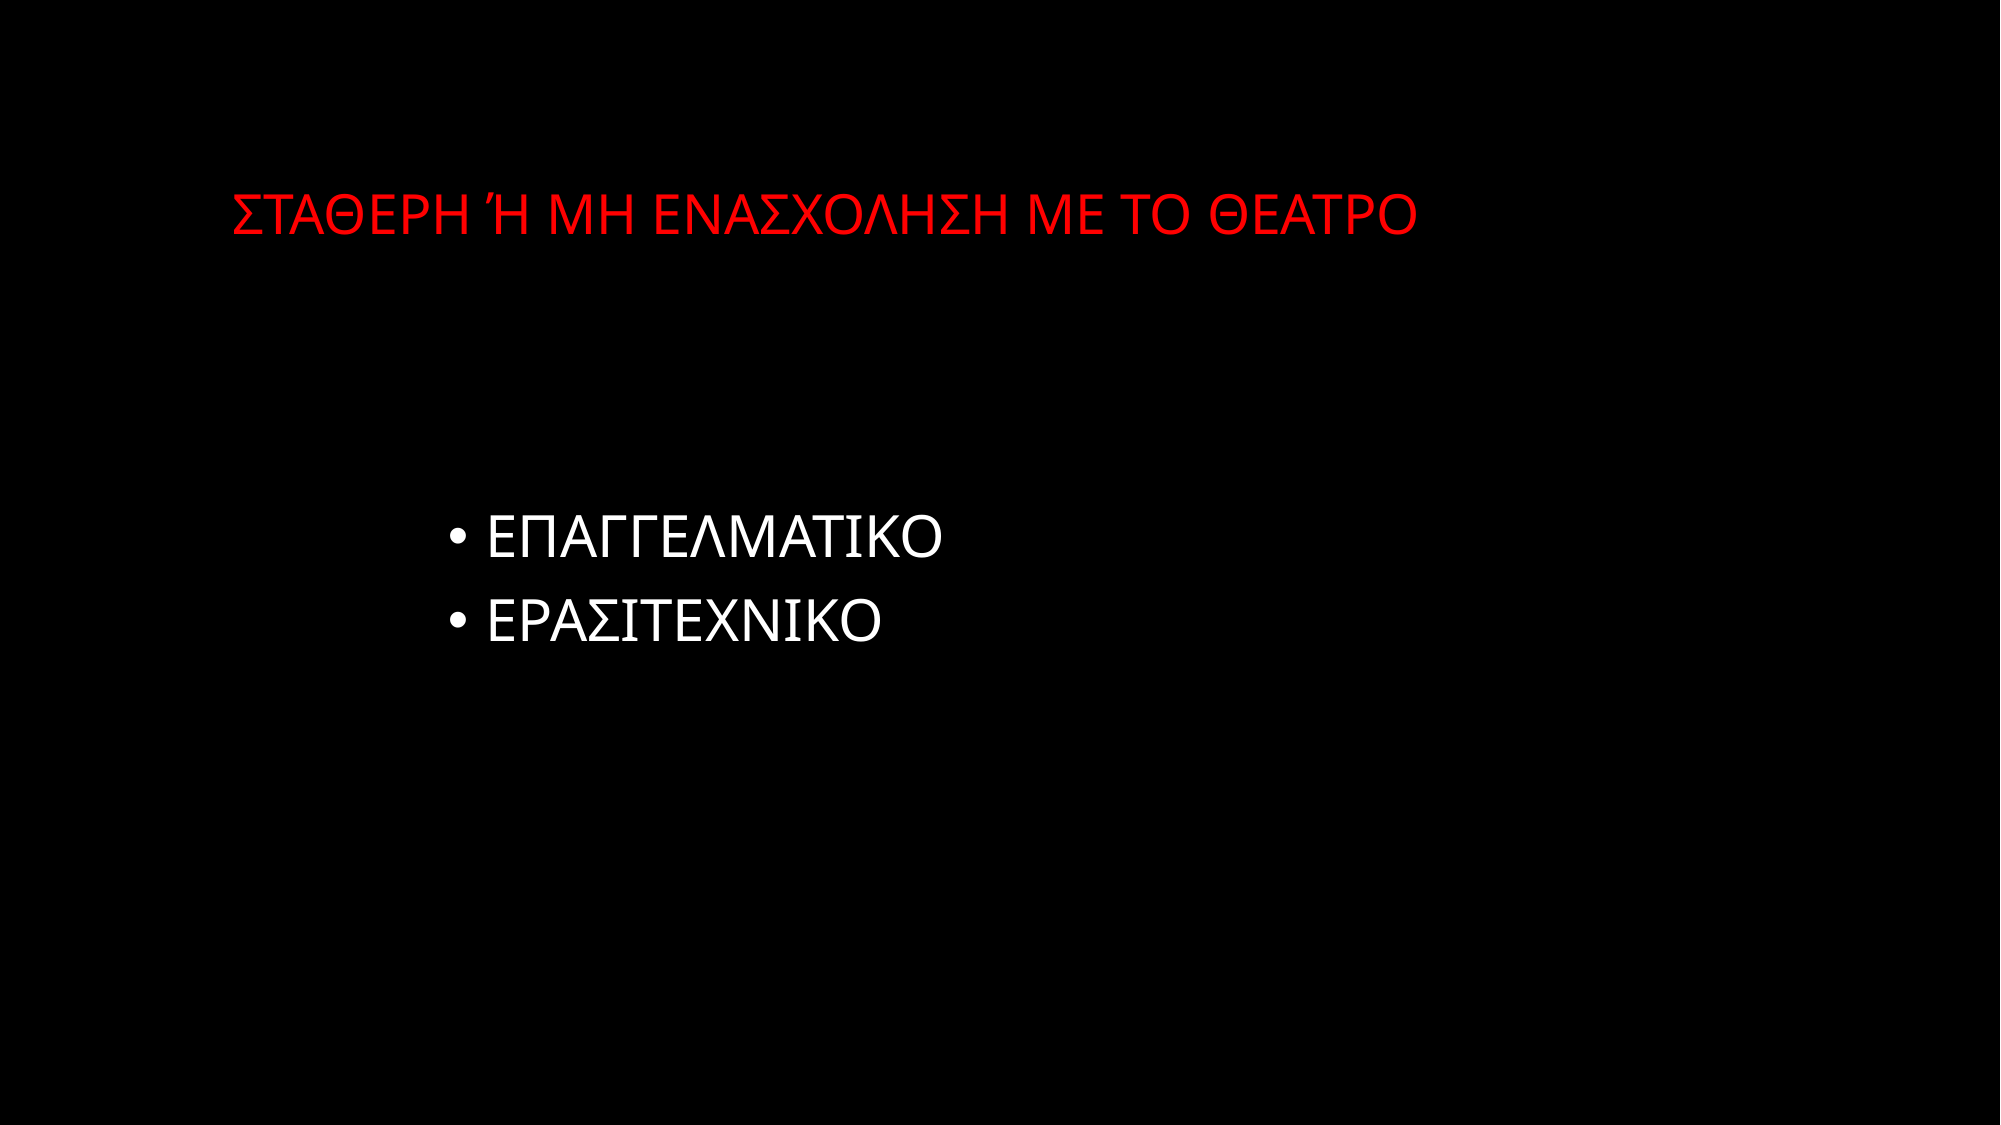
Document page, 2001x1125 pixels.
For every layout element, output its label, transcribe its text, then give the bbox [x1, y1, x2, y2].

list ΕΠΑΓΓΕΛΜΑΤΙΚΟ ΕΡΑΣΙΤΕΧΝΙΚΟ [432, 500, 1277, 761]
title ΣΤΑΘΕΡΗ Ή ΜΗ ΕΝΑΣΧΟΛΗΣΗ ΜΕ ΤΟ ΘΕΑΤΡΟ [217, 178, 1615, 294]
